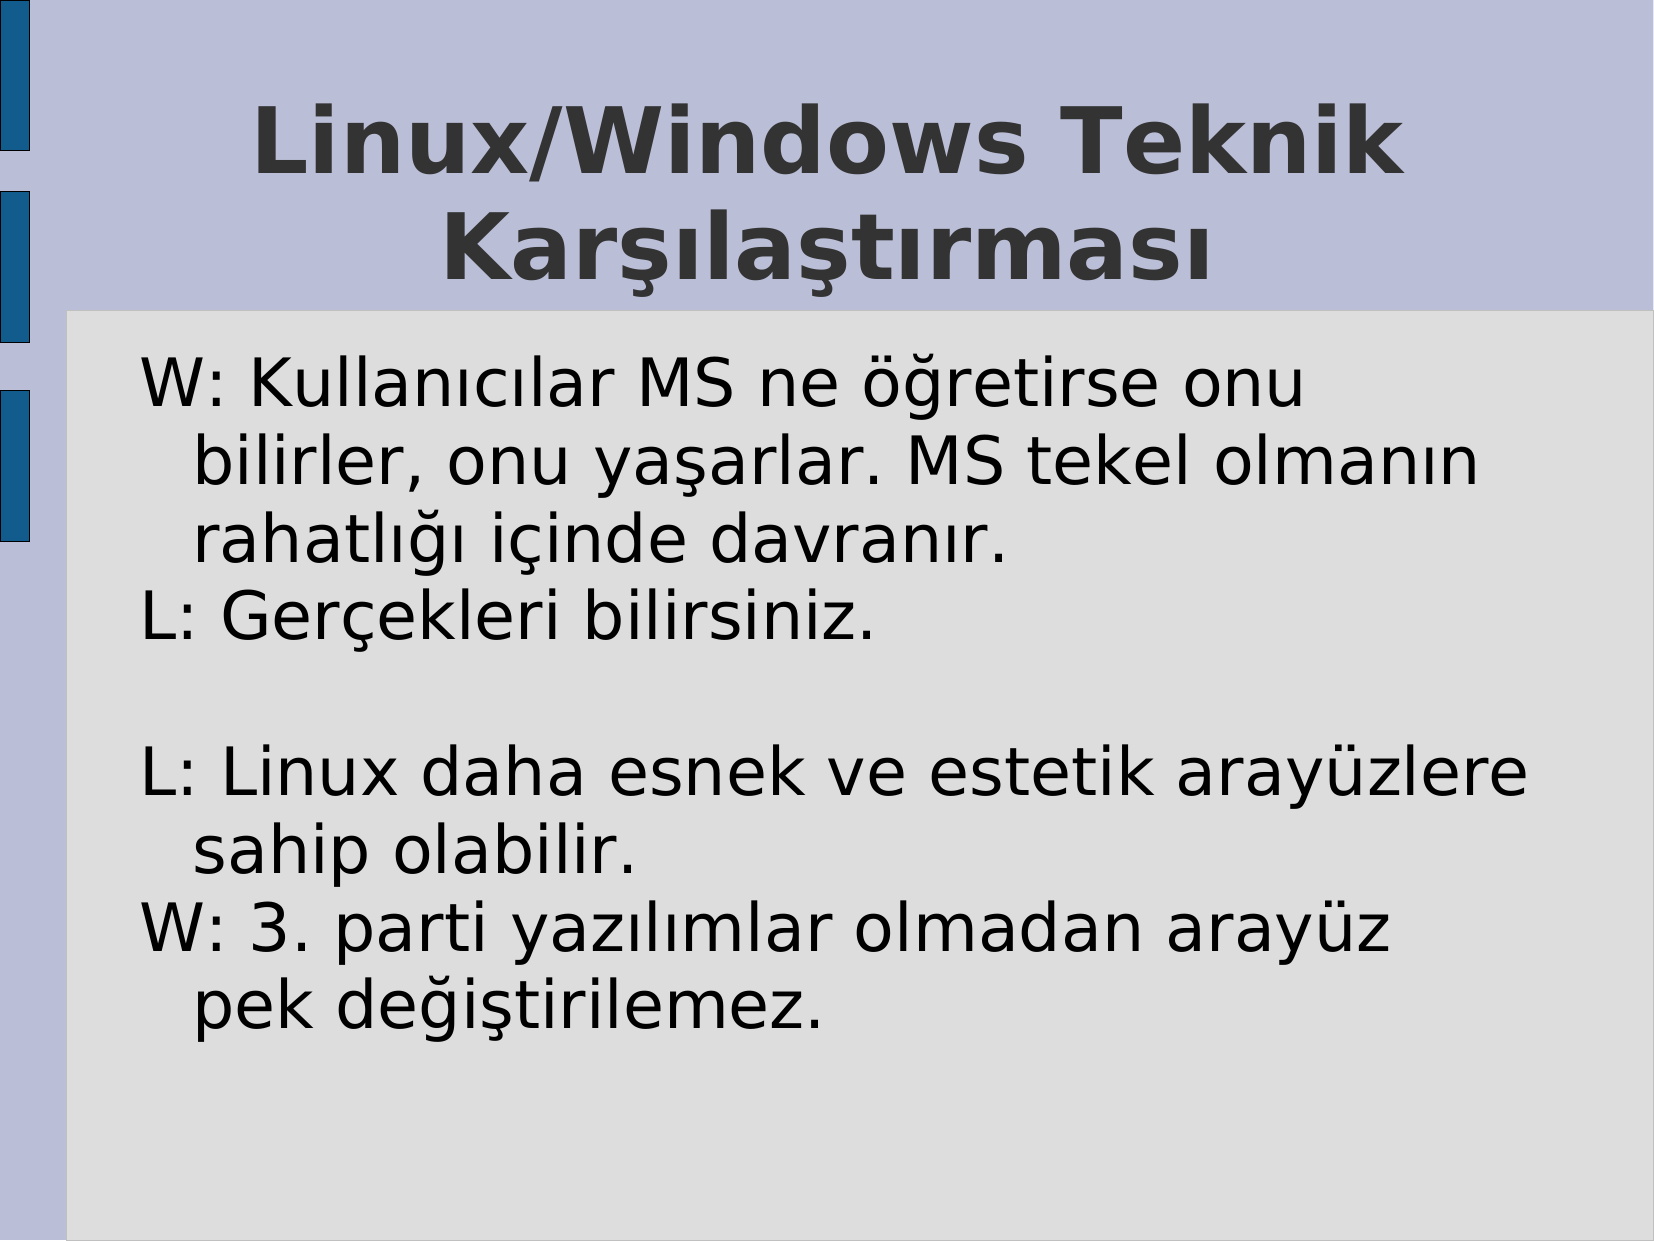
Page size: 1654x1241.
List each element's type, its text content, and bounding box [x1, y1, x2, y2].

title Linux/Windows Teknik Karşılaştırması [121, 87, 1534, 302]
list W: Kullanıcılar MS ne öğretirse onu bilirler, onu yaşarlar. MS tekel olmanın rahatlığı içinde davranır. L: Gerçekleri bilirsiniz. L: Linux daha esnek ve estetik arayüzlere sahip olabilir. W: 3. parti yazılımlar olmadan arayüz pek değiştirilemez. [121, 344, 1534, 1127]
